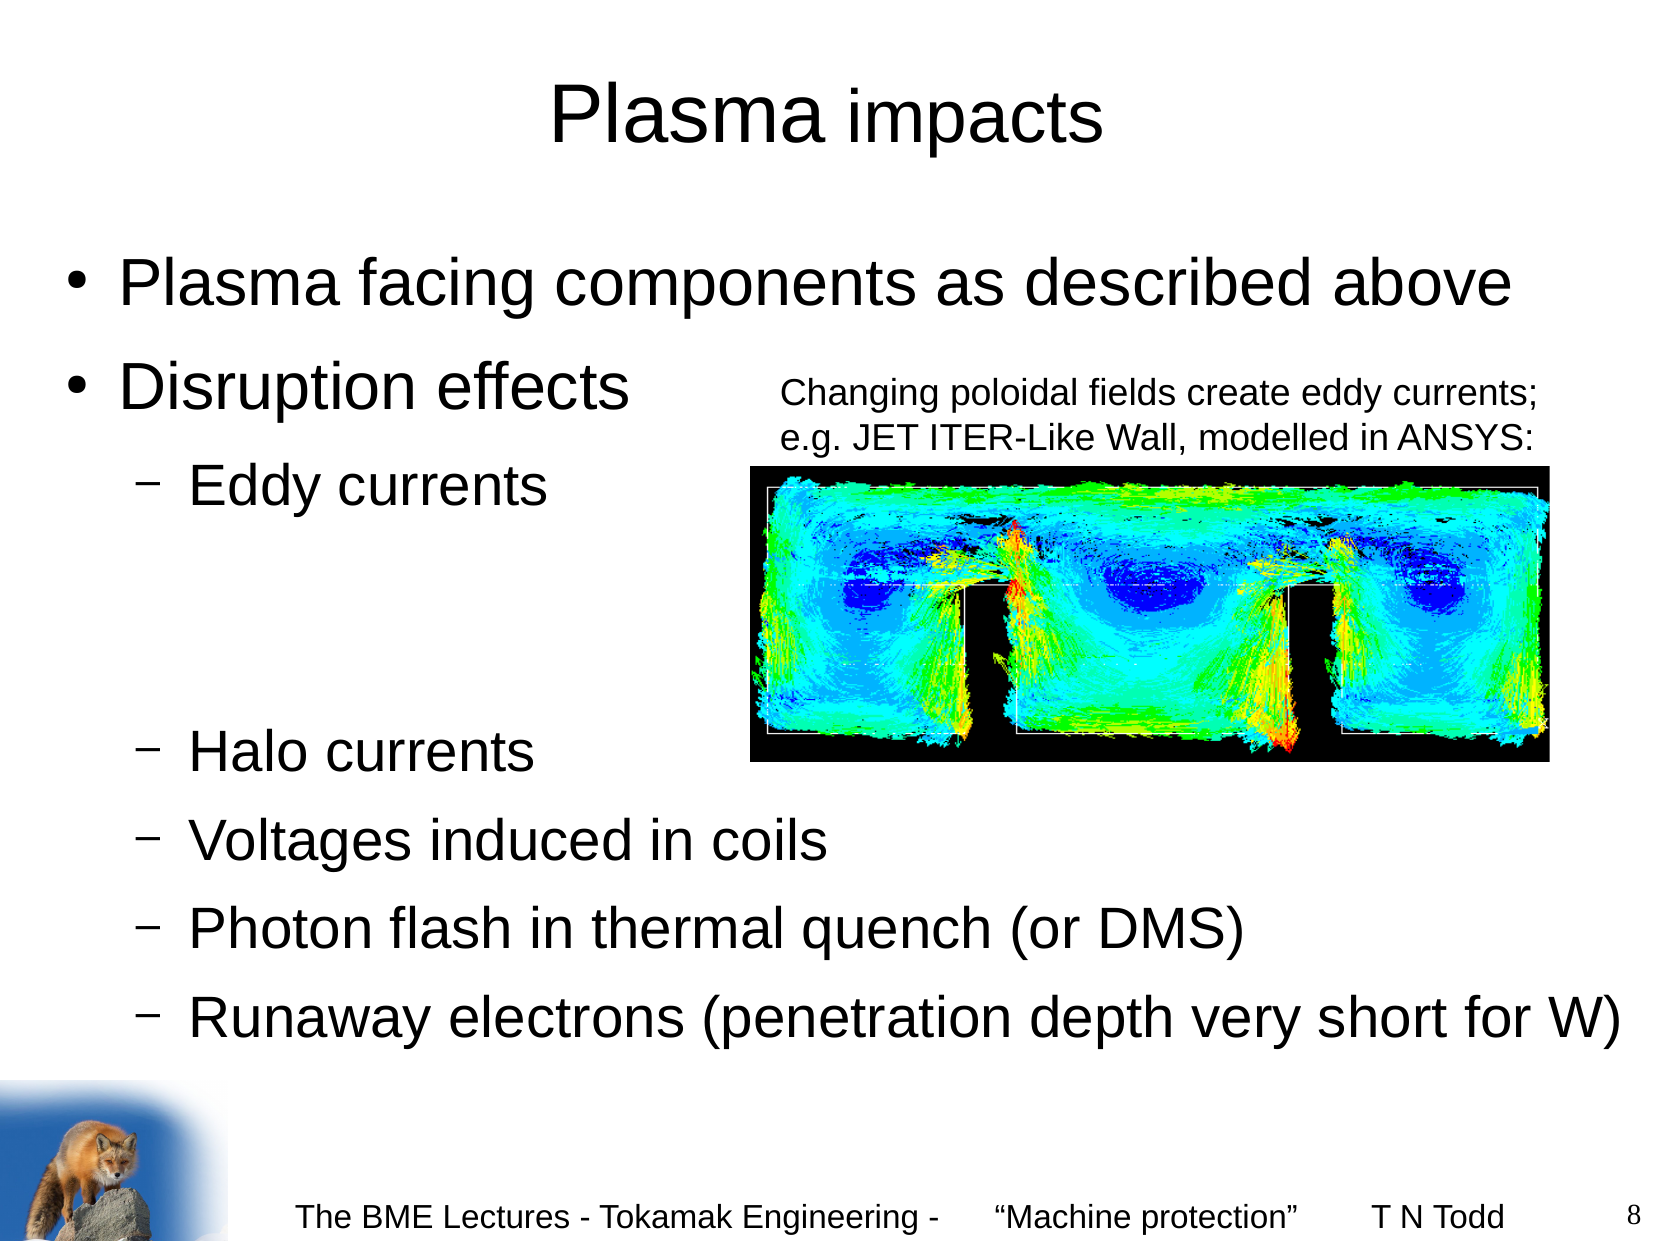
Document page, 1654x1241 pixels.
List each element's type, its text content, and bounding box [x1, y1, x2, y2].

picture [0, 1080, 228, 1241]
text_box Changing poloidal fields create eddy currents; e.g. JET ITER-Like Wall, modelled in ANSYS: [765, 360, 1565, 466]
title Plasma impacts [82, 49, 1571, 178]
list Plasma facing components as described above Disruption effects Eddy currents Halo currents Voltages induced in coils Photon flash in thermal quench (or DMS) Runaway electrons (penetration depth very short for W) [47, 244, 1642, 1114]
picture [750, 466, 1550, 762]
